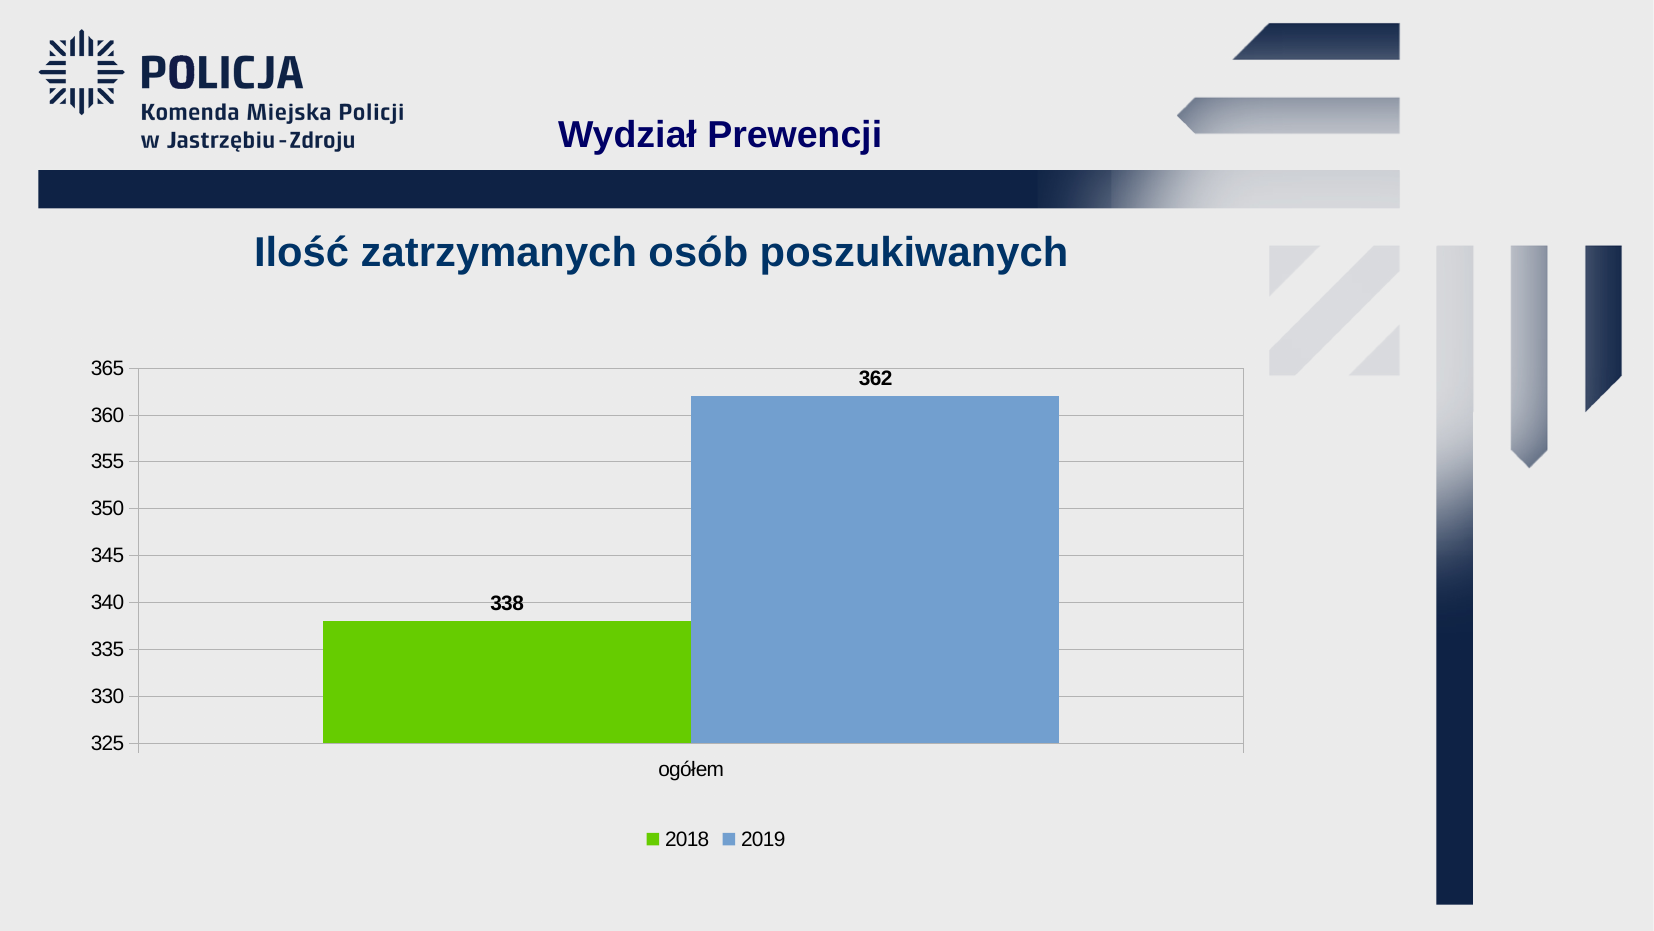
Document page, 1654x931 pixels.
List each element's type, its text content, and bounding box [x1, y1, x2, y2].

text_box Wydział Prewencji [543, 106, 898, 164]
picture [0, 0, 1654, 931]
chart [71, 390, 1264, 910]
text_box Ilość zatrzymanych osób poszukiwanych [47, 221, 1276, 390]
